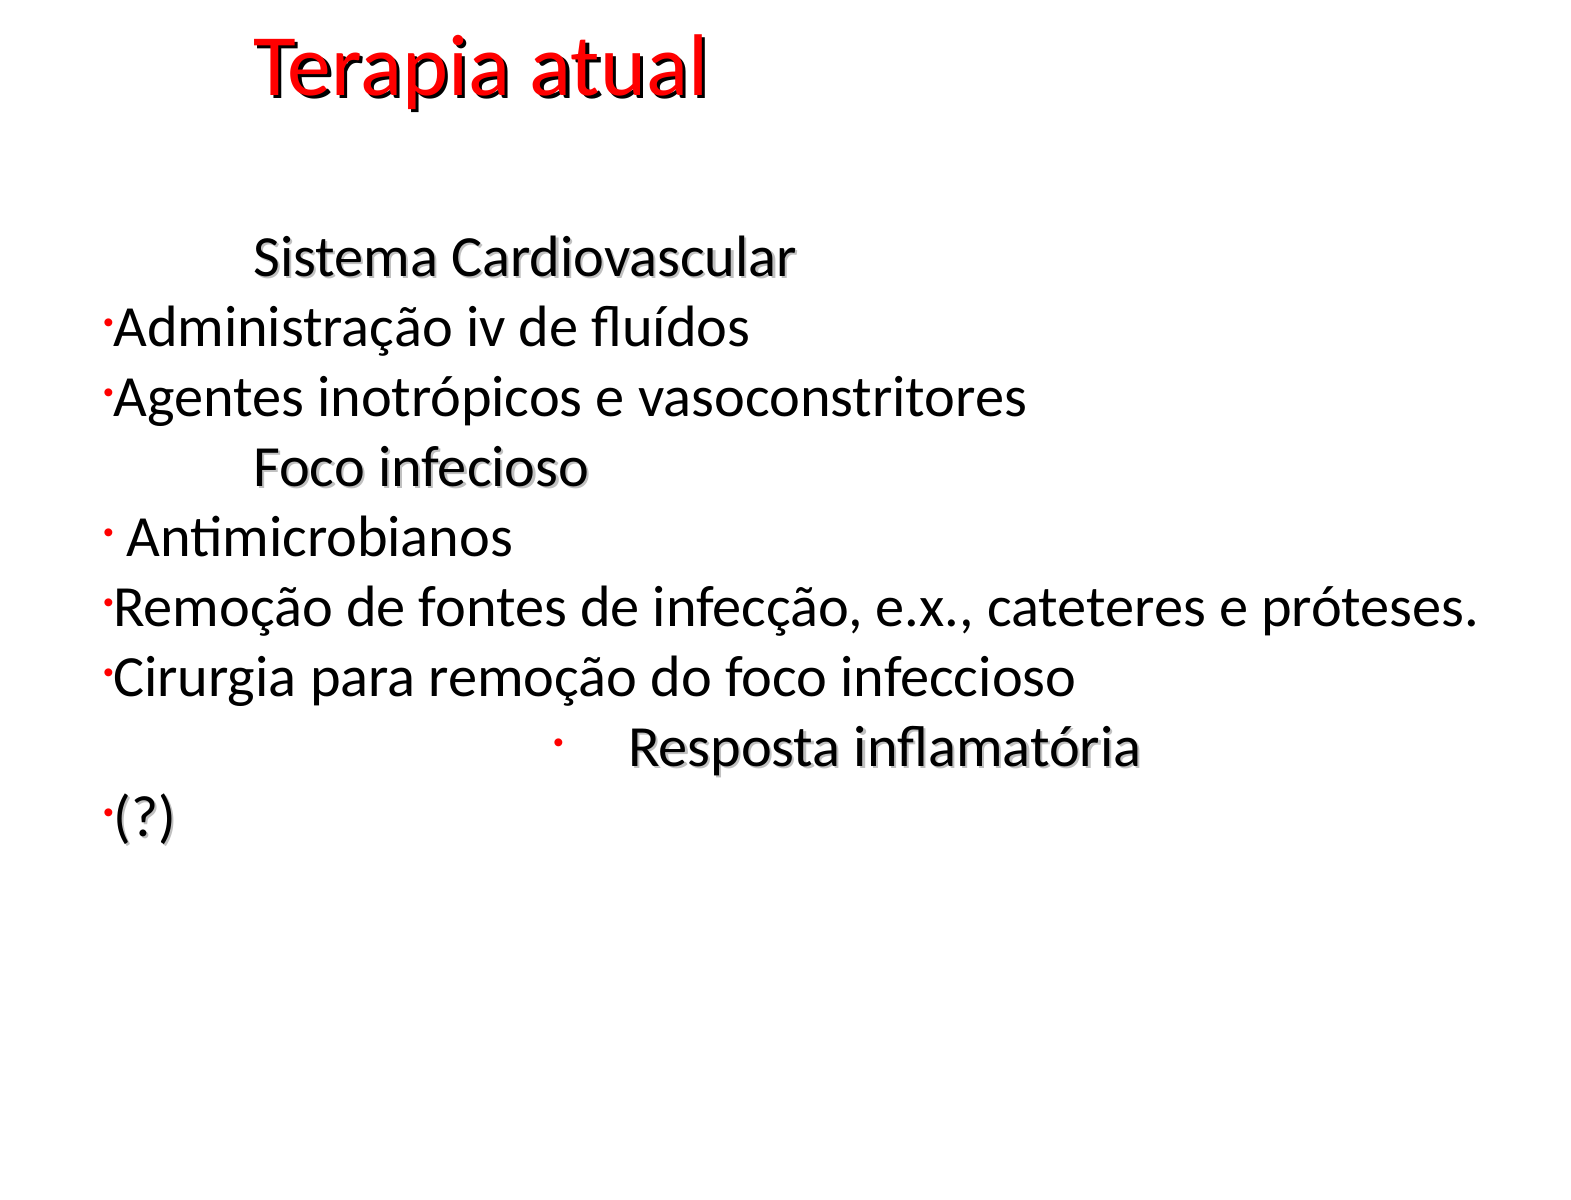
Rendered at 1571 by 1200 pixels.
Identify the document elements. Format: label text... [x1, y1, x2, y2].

text_box Terapia atual Sistema Cardiovascular Administração iv de fluídos Agentes inotrópicos e vasoconstritores Foco infecioso Antimicrobianos Remoção de fontes de infecção, e.x., cateteres e próteses. Cirurgia para remoção do foco infeccioso Resposta inflamatória (?) [87, 0, 1514, 856]
